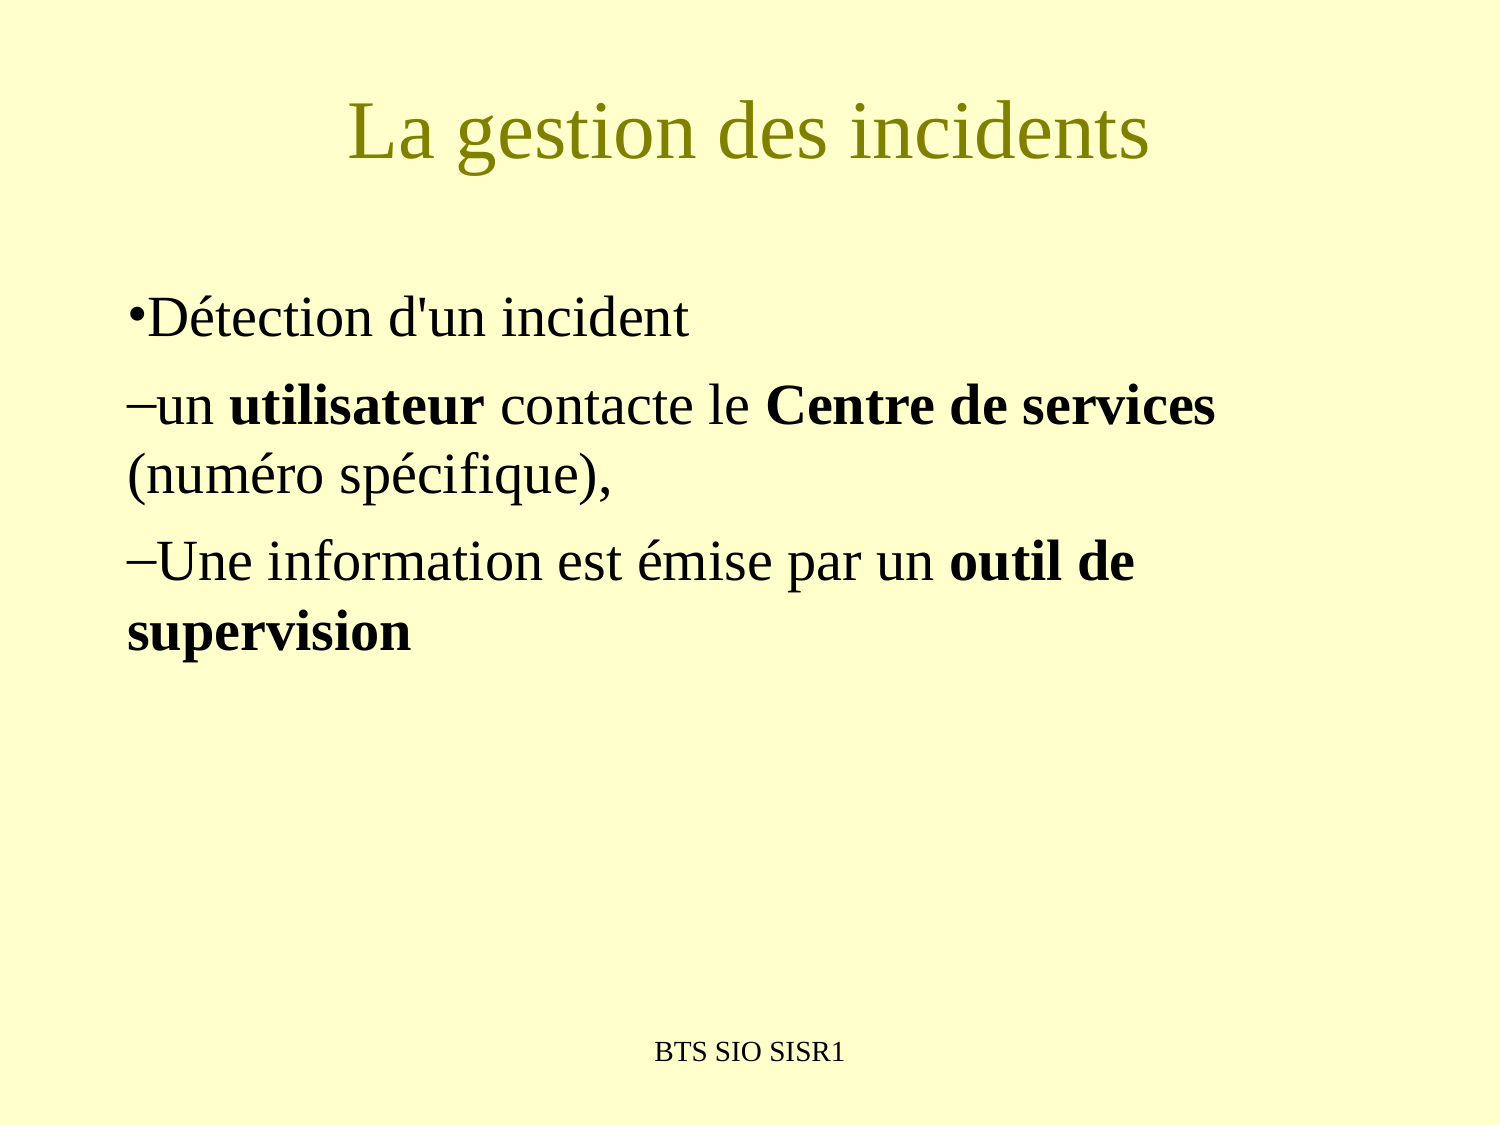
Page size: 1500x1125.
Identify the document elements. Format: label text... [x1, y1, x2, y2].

list Détection d'un incident un utilisateur contacte le Centre de services (numéro spécifique), Une information est émise par un outil de supervision [112, 278, 1388, 977]
text_box BTS SIO SISR1 [512, 1025, 988, 1101]
